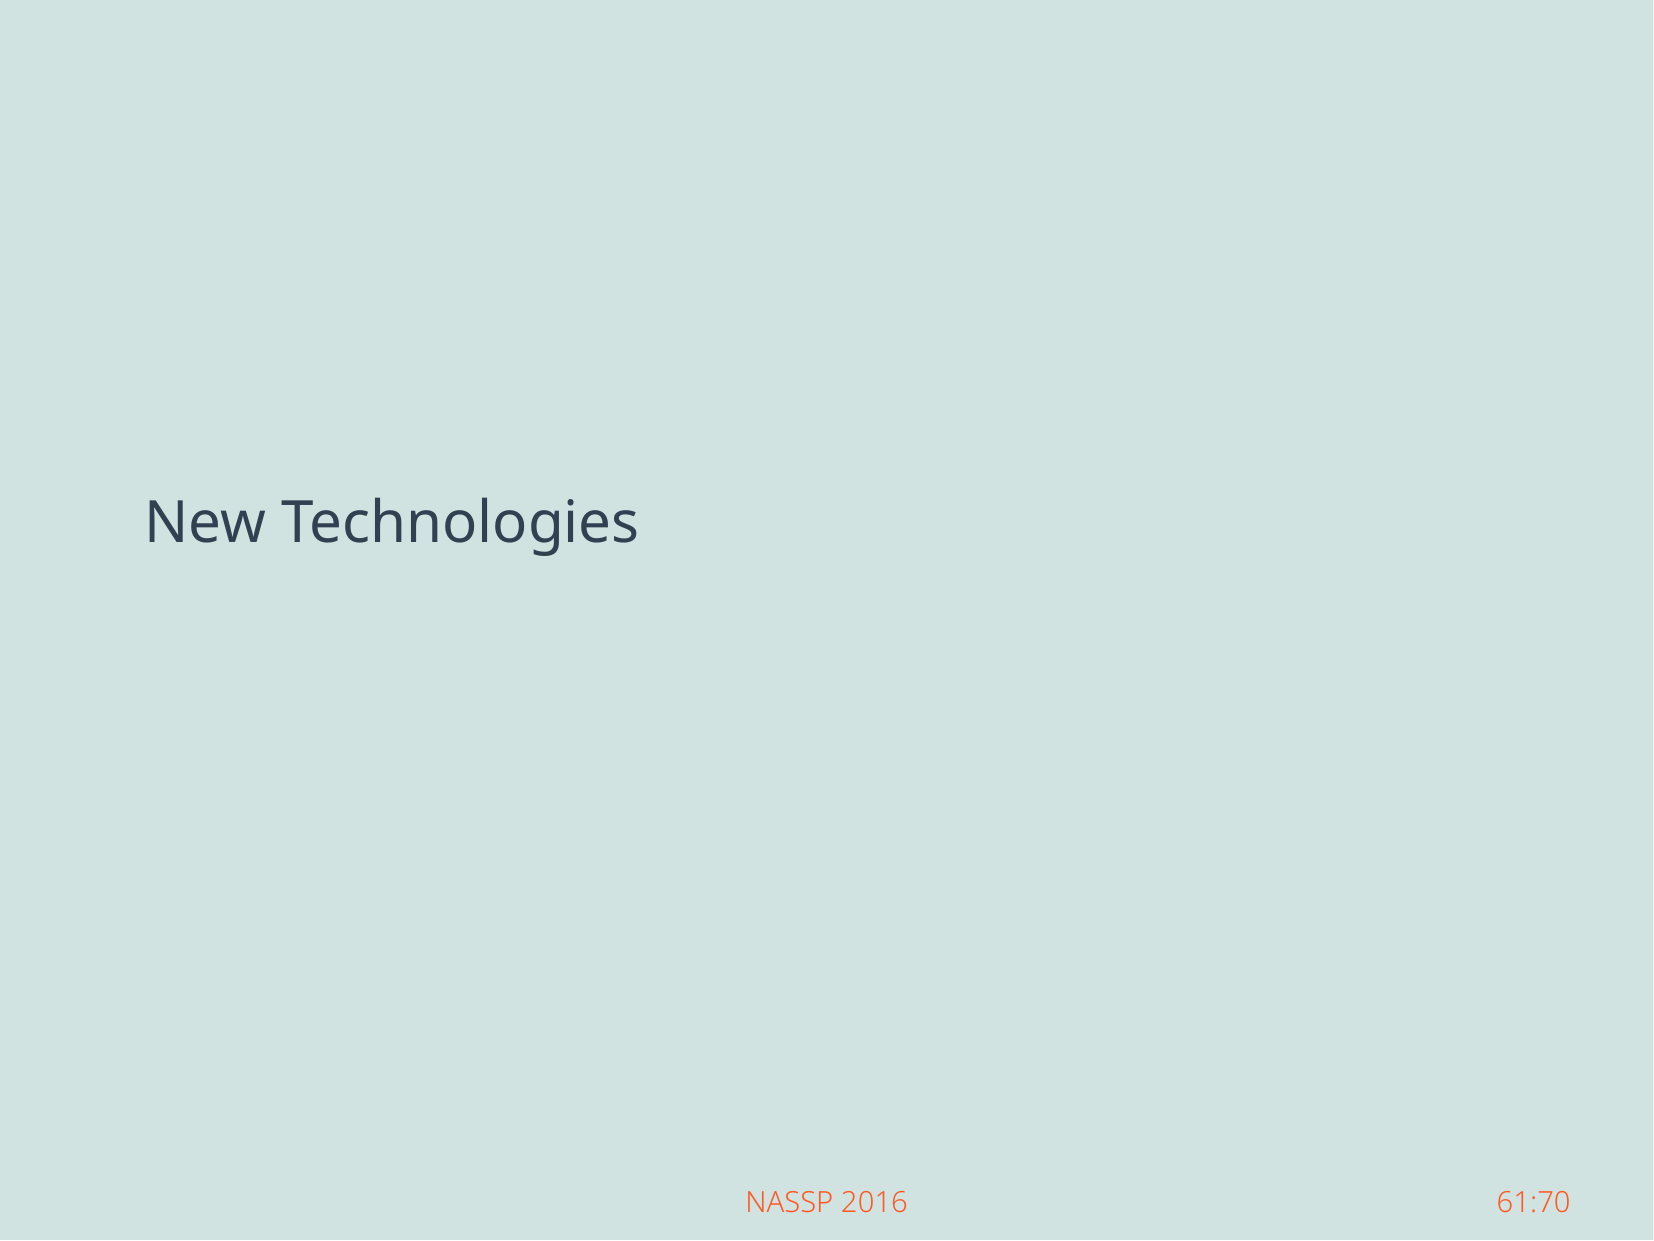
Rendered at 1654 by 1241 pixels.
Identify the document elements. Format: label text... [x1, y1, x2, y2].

text_box New Technologies [129, 472, 1170, 558]
